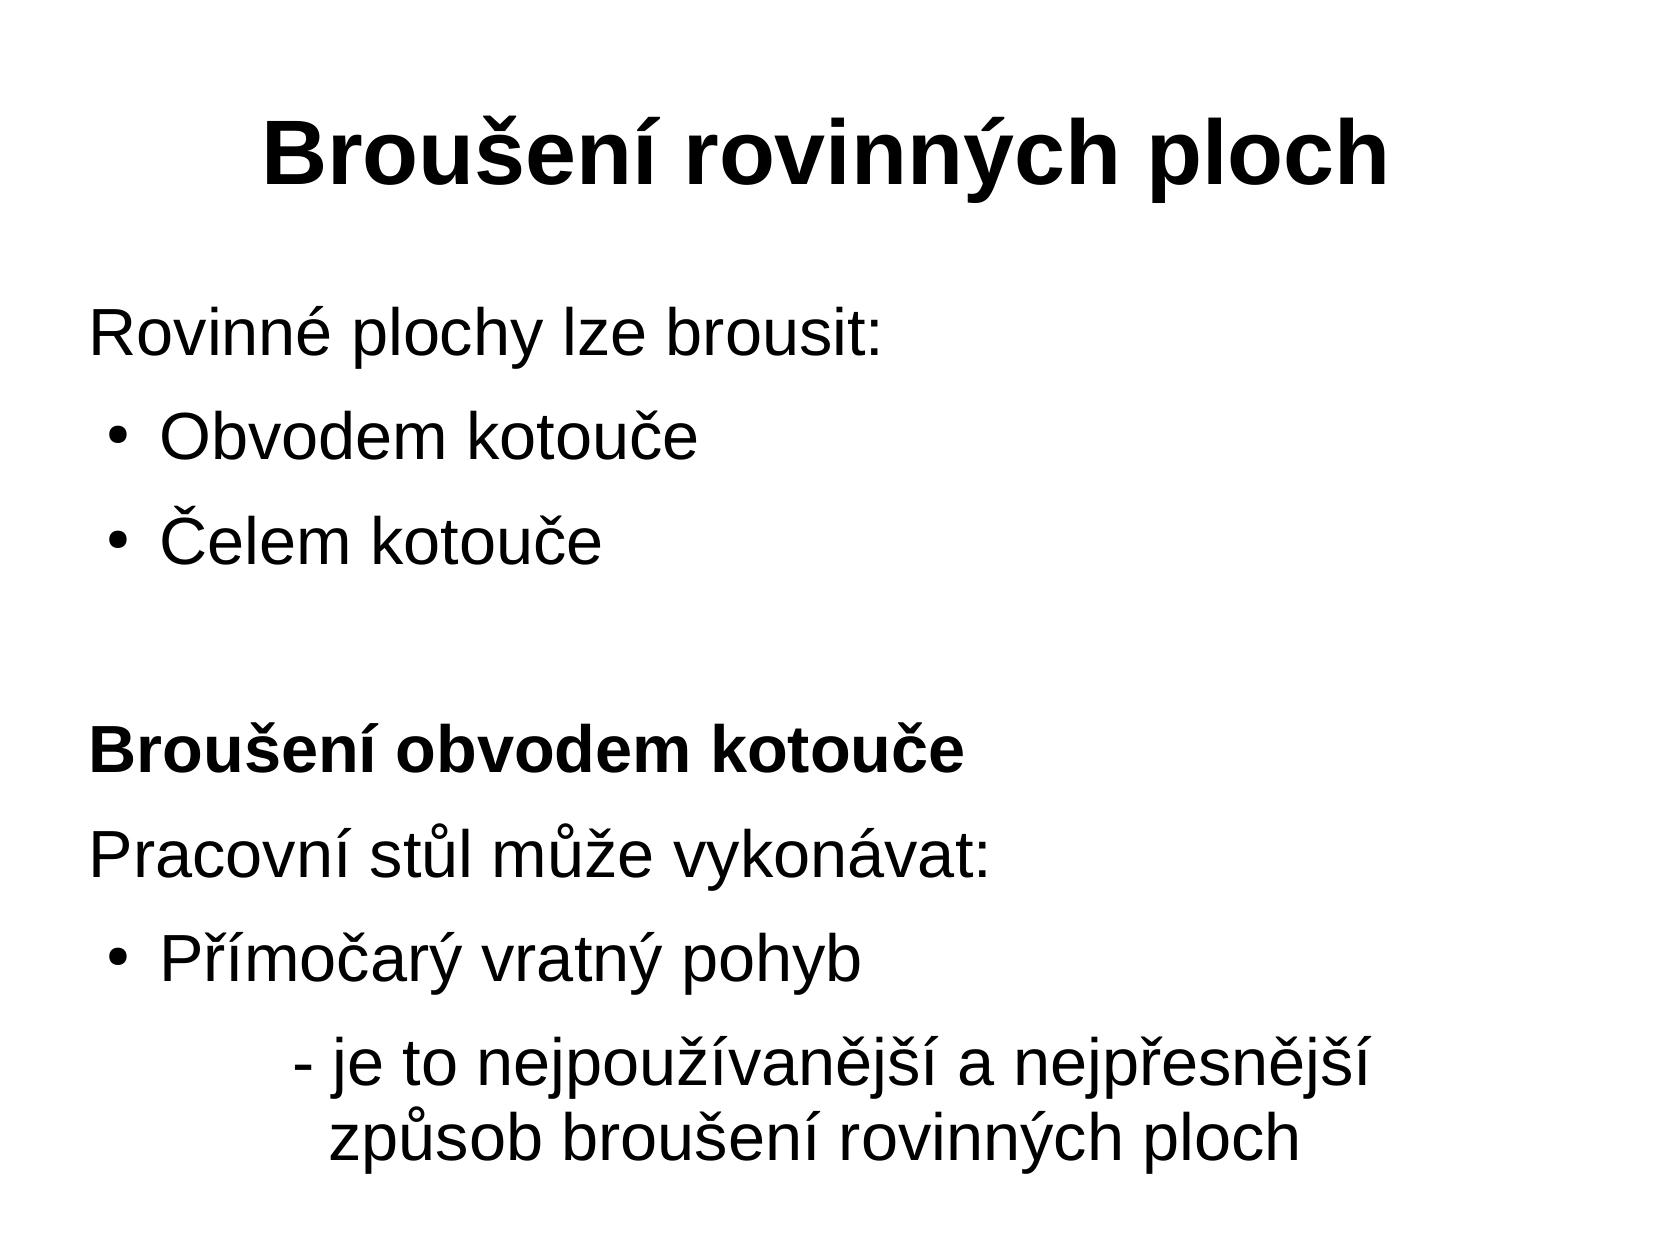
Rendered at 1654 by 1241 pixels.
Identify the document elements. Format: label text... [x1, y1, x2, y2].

title Broušení rovinných ploch [82, 49, 1571, 257]
list Rovinné plochy lze brousit: Obvodem kotouče Čelem kotouče Broušení obvodem kotouče Pracovní stůl může vykonávat: Přímočarý vratný pohyb - je to nejpoužívanější a nejpřesnější způsob broušení rovinných ploch [88, 295, 1571, 1175]
